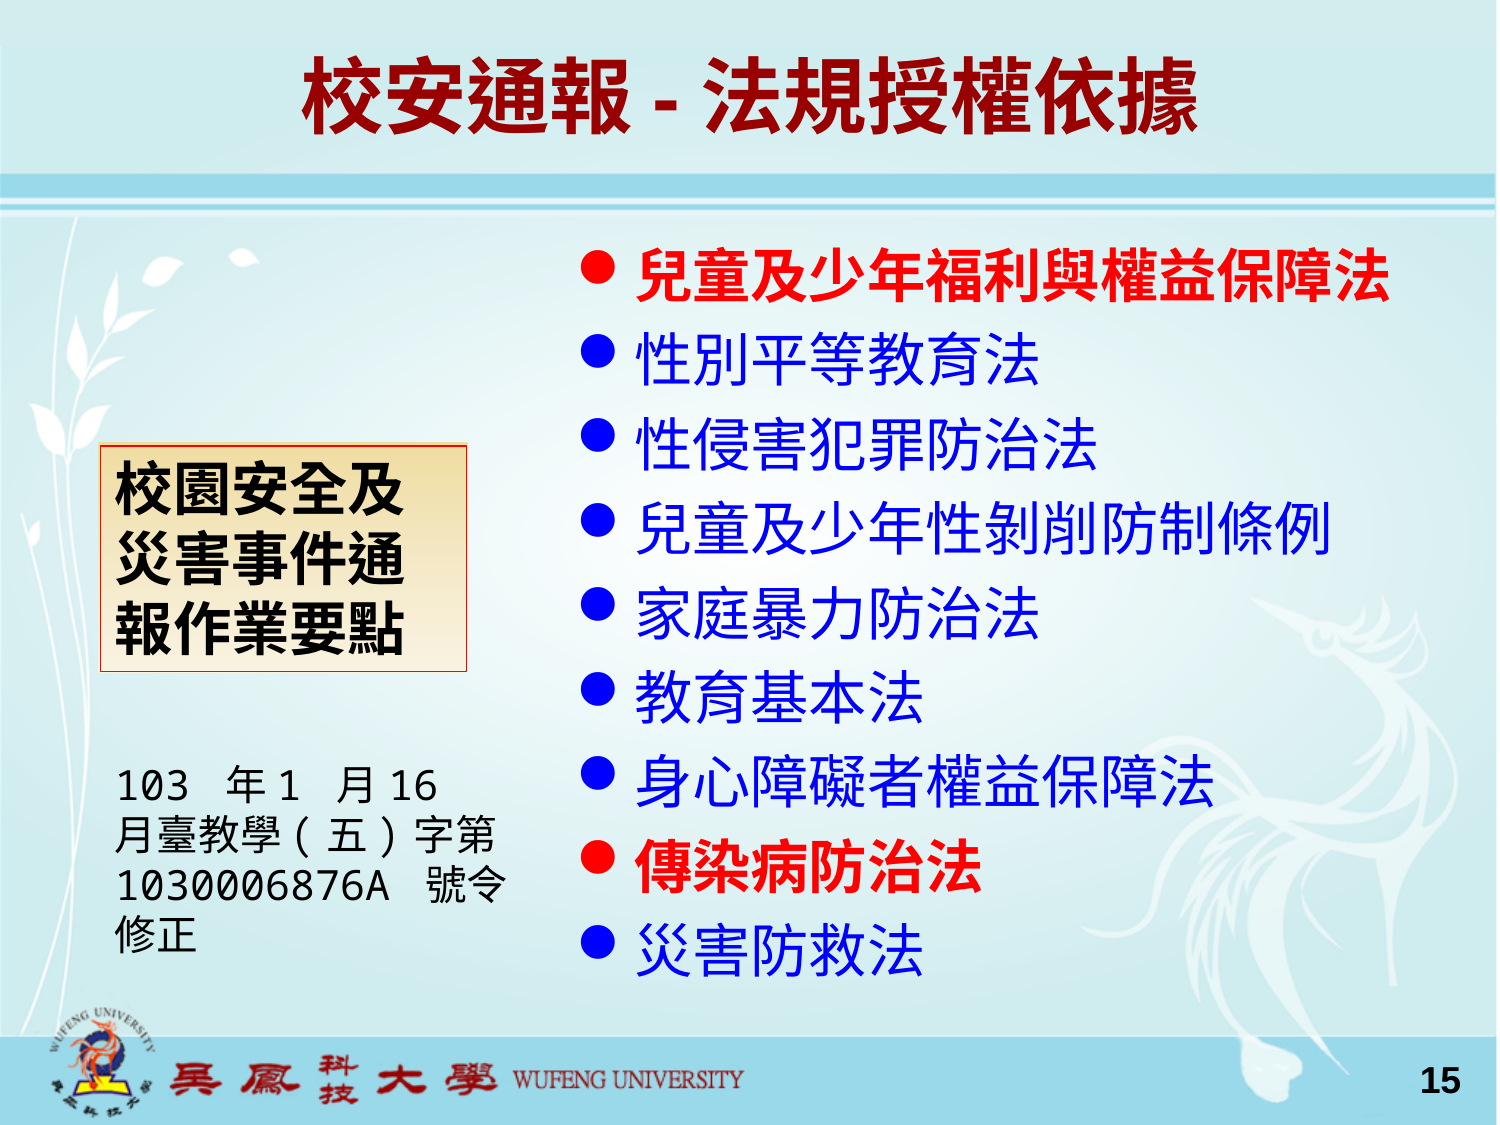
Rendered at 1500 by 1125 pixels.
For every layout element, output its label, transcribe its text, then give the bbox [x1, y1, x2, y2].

list 兒童及少年福利與權益保障法 性別平等教育法 性侵害犯罪防治法 兒童及少年性剝削防制條例 家庭暴力防治法 教育基本法 身心障礙者權益保障法 傳染病防治法 災害防救法 [560, 231, 1412, 1000]
picture [0, 188, 1500, 1125]
text_box 校園安全及災害事件通報作業要點 [101, 447, 466, 670]
text_box <number> [1126, 1048, 1477, 1125]
title 校安通報-法規授權依據 [0, 0, 1500, 188]
text_box 103 年1 月16 月臺教學(五)字第1030006876A 號令修正 [100, 751, 526, 968]
